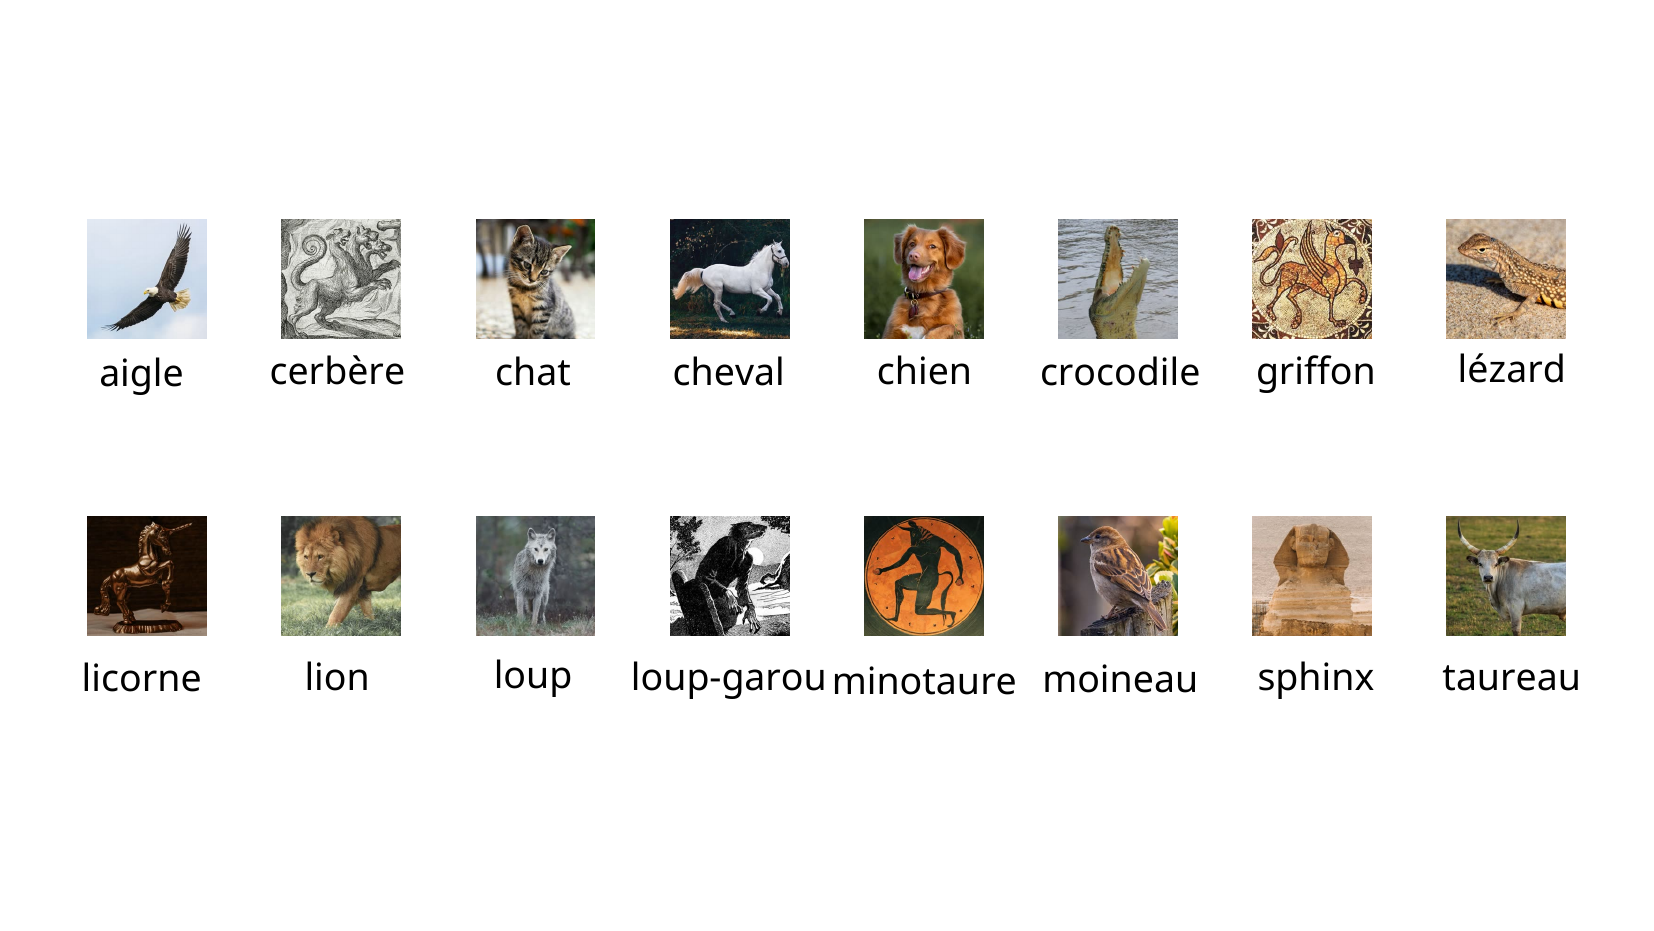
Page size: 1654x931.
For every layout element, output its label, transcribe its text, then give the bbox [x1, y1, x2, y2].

picture [476, 219, 595, 339]
picture [670, 516, 790, 636]
text_box chat [415, 326, 610, 416]
text_box lézard [1393, 323, 1630, 413]
picture [864, 516, 984, 636]
picture [281, 219, 401, 339]
text_box loup [415, 630, 652, 719]
text_box lion [219, 631, 456, 720]
text_box aigle [23, 327, 260, 416]
picture [1058, 219, 1178, 339]
text_box minotaure [806, 635, 1043, 725]
text_box crocodile [1002, 326, 1239, 416]
picture [1446, 219, 1566, 339]
picture [1058, 516, 1178, 636]
picture [864, 219, 984, 339]
picture [87, 516, 207, 636]
text_box taureau [1435, 631, 1630, 720]
text_box cerbère [219, 325, 456, 415]
text_box chien [806, 325, 1043, 415]
text_box cheval [610, 326, 848, 416]
text_box loup-garou [610, 631, 848, 720]
text_box moineau [1002, 634, 1239, 723]
text_box sphinx [1197, 631, 1435, 720]
picture [281, 516, 401, 636]
picture [670, 219, 790, 339]
picture [1252, 516, 1372, 636]
text_box griffon [1197, 325, 1435, 415]
picture [1446, 516, 1566, 636]
picture [476, 516, 595, 636]
text_box licorne [53, 632, 231, 722]
picture [1252, 219, 1372, 339]
picture [87, 219, 207, 339]
